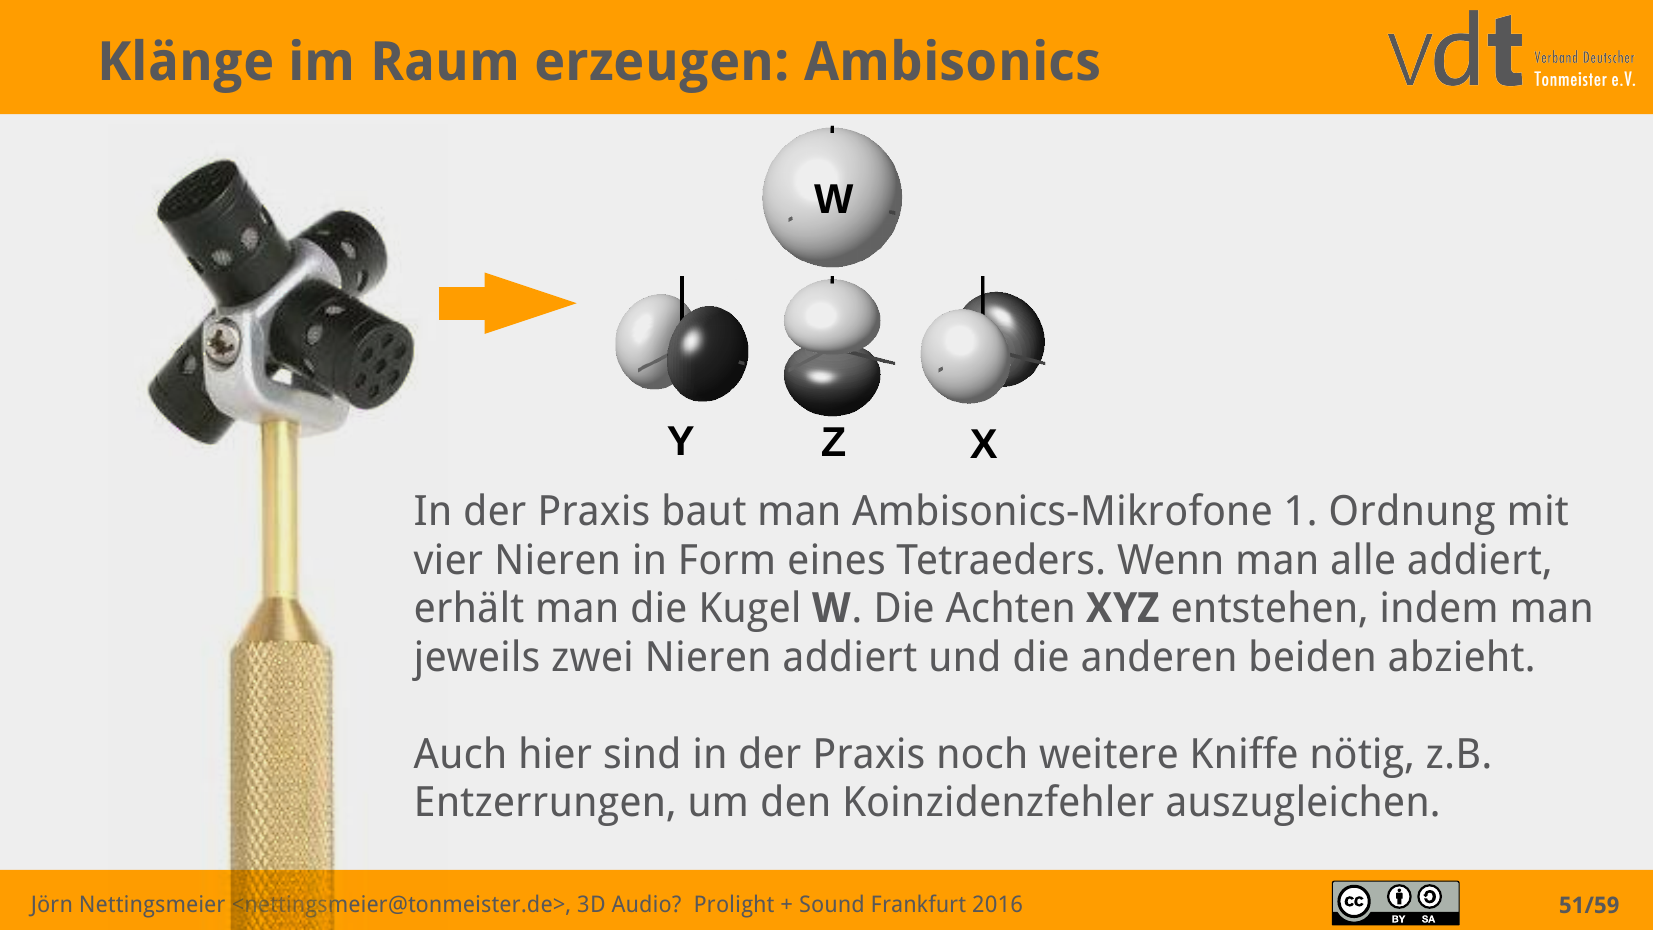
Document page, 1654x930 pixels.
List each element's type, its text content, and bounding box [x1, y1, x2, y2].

picture [1386, 0, 1646, 104]
picture [5, 122, 1654, 930]
list In der Praxis baut man Ambisonics-Mikrofone 1. Ordnung mit vier Nieren in Form eines Tetraeders. Wenn man alle addiert, erhält man die Kugel W. Die Achten XYZ entstehen, indem man jeweils zwei Nieren addiert und die anderen beiden abzieht. Auch hier sind in der Praxis noch weitere Kniffe nötig, z.B. Entzerrungen, um den Koinzidenzfehler auszugleichen. [448, 487, 1618, 849]
text_box Z [770, 411, 876, 487]
text_box X [919, 413, 1025, 487]
text_box W [764, 168, 869, 245]
title Klänge im Raum erzeugen: Ambisonics [97, 0, 1386, 122]
text_box Y [616, 410, 722, 486]
